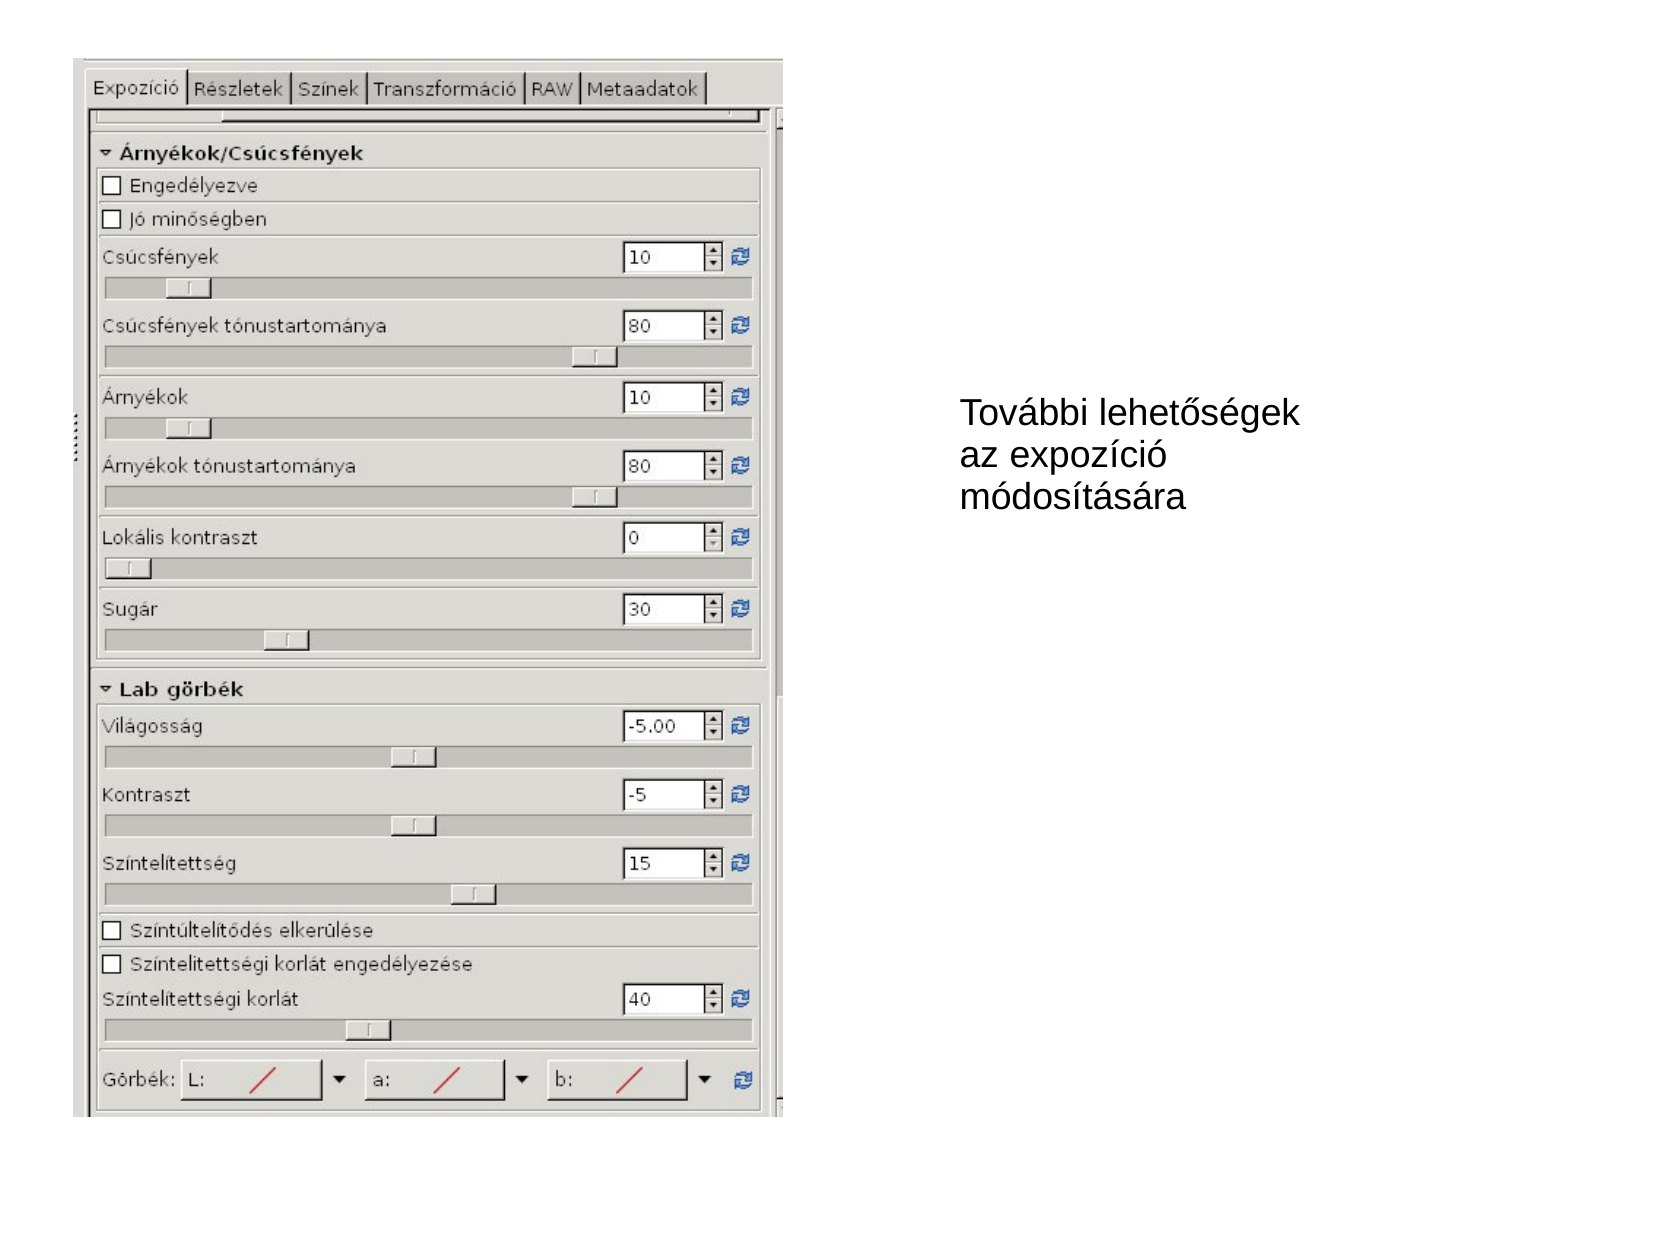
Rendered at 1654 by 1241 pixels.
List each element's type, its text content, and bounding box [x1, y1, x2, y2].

text_box További lehetőségek az expozíció módosítására [944, 383, 1316, 525]
picture [73, 58, 783, 1117]
